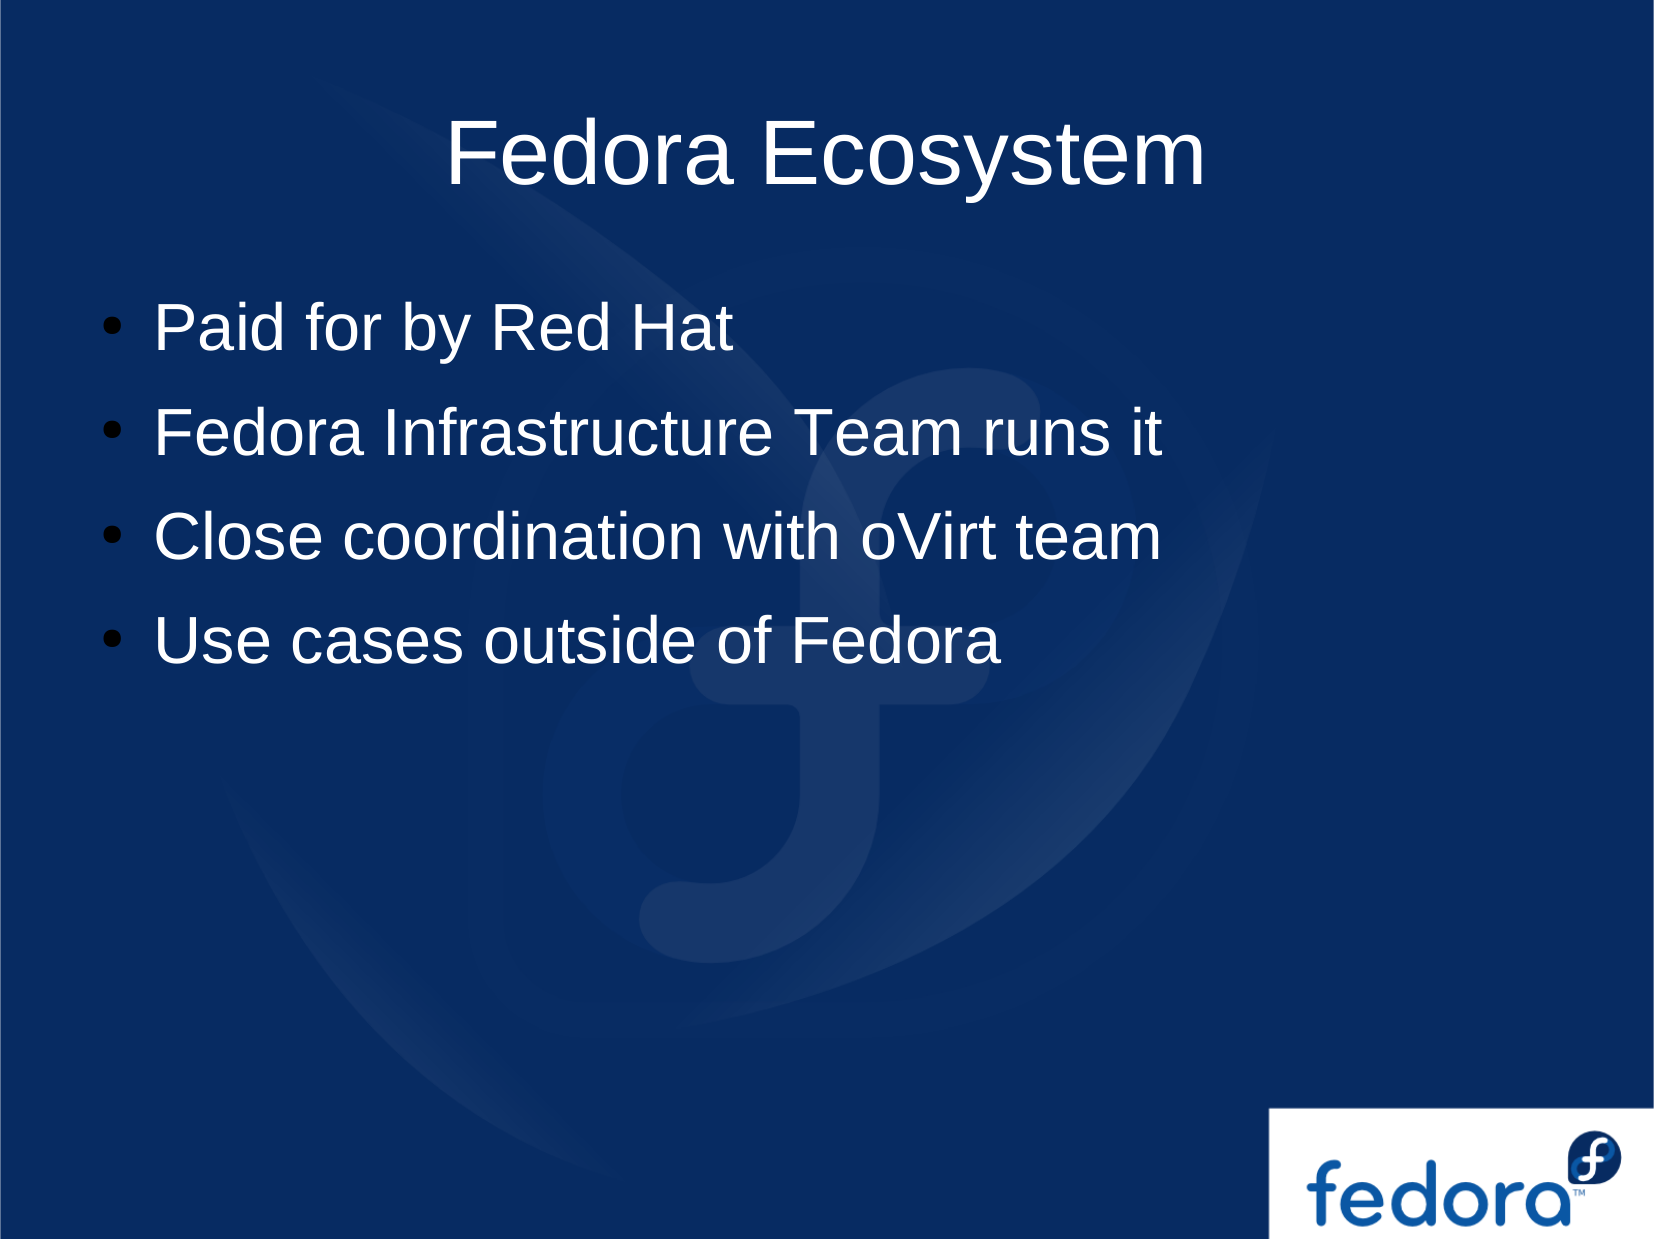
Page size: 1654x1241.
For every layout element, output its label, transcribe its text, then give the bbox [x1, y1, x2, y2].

title Fedora Ecosystem [82, 56, 1571, 250]
picture [0, 0, 1654, 1239]
list Paid for by Red Hat Fedora Infrastructure Team runs it Close coordination with oVirt team Use cases outside of Fedora [82, 290, 1571, 1094]
